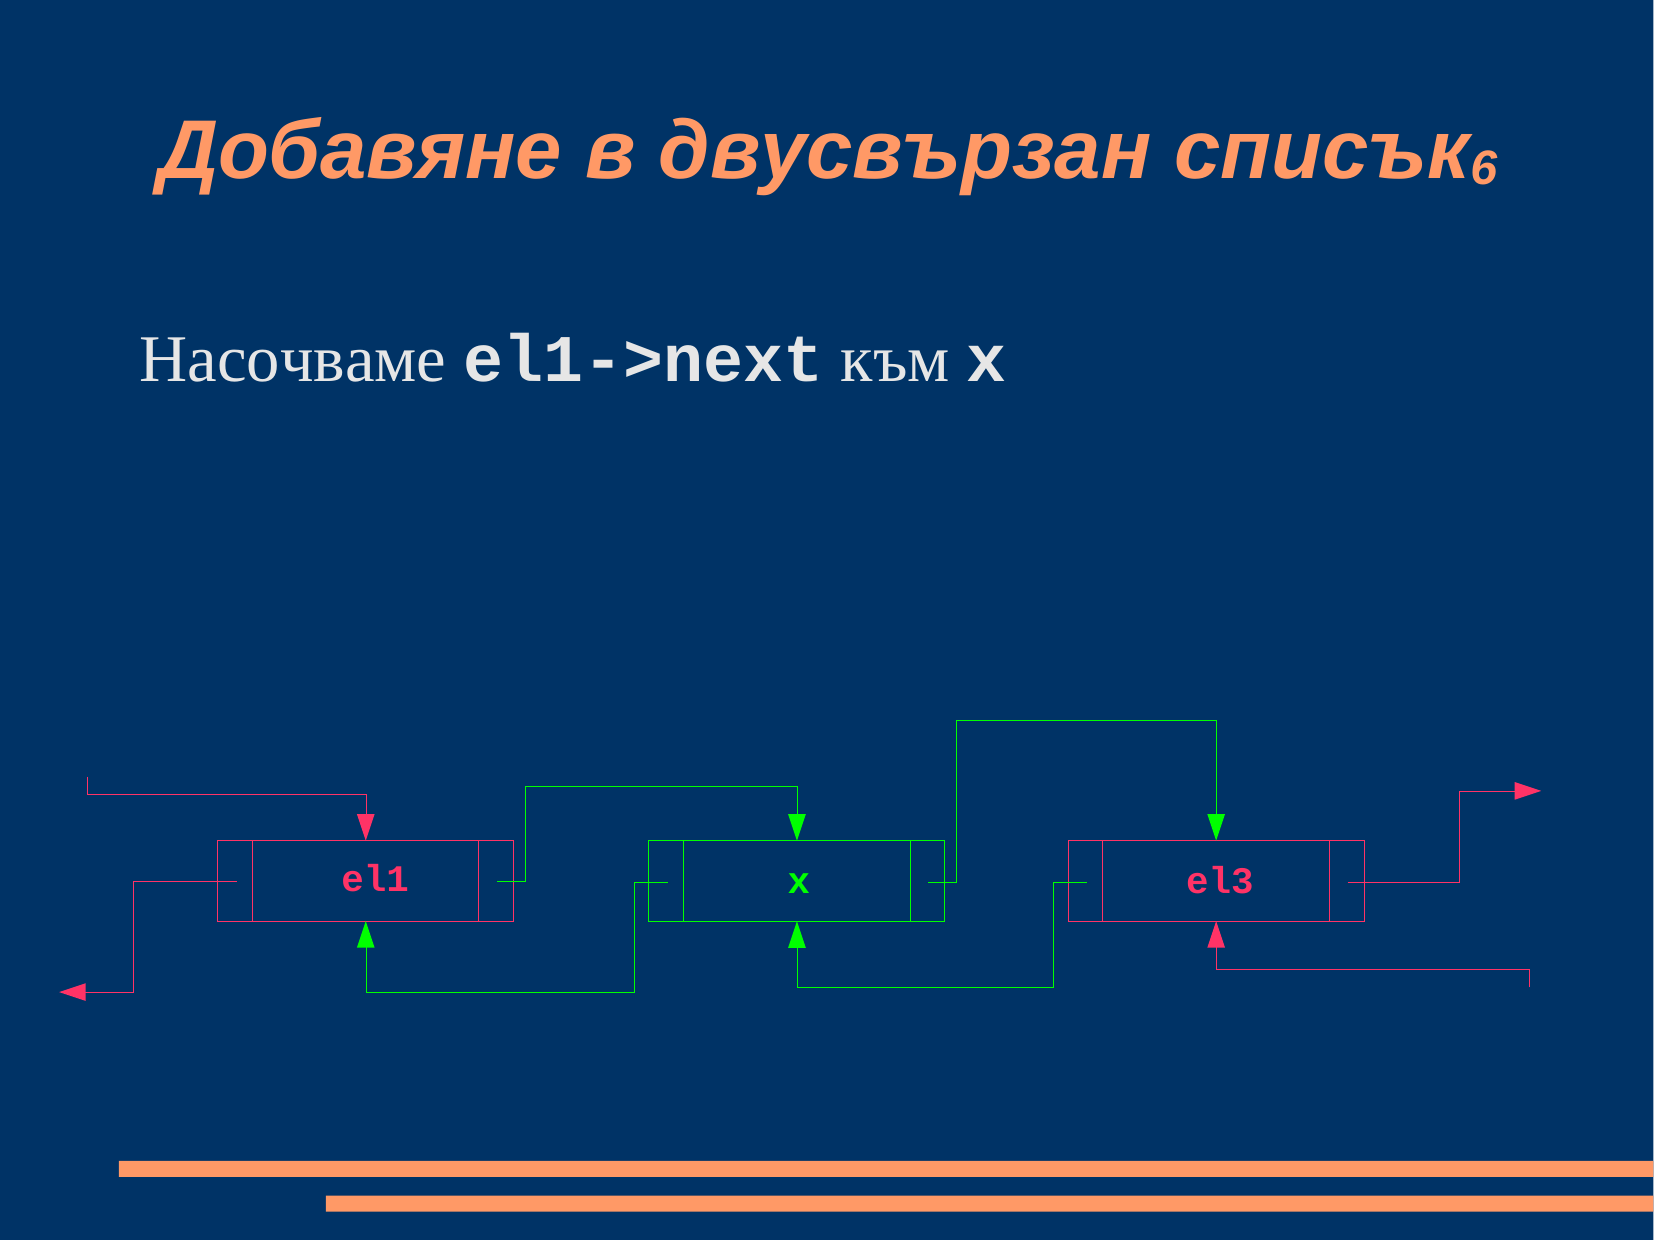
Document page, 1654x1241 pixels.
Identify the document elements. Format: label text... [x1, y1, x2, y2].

title Добавяне в двусвързан списък6 [121, 46, 1534, 254]
text_box x [667, 852, 929, 913]
list Насочваме el1->next към x [121, 322, 1561, 1133]
